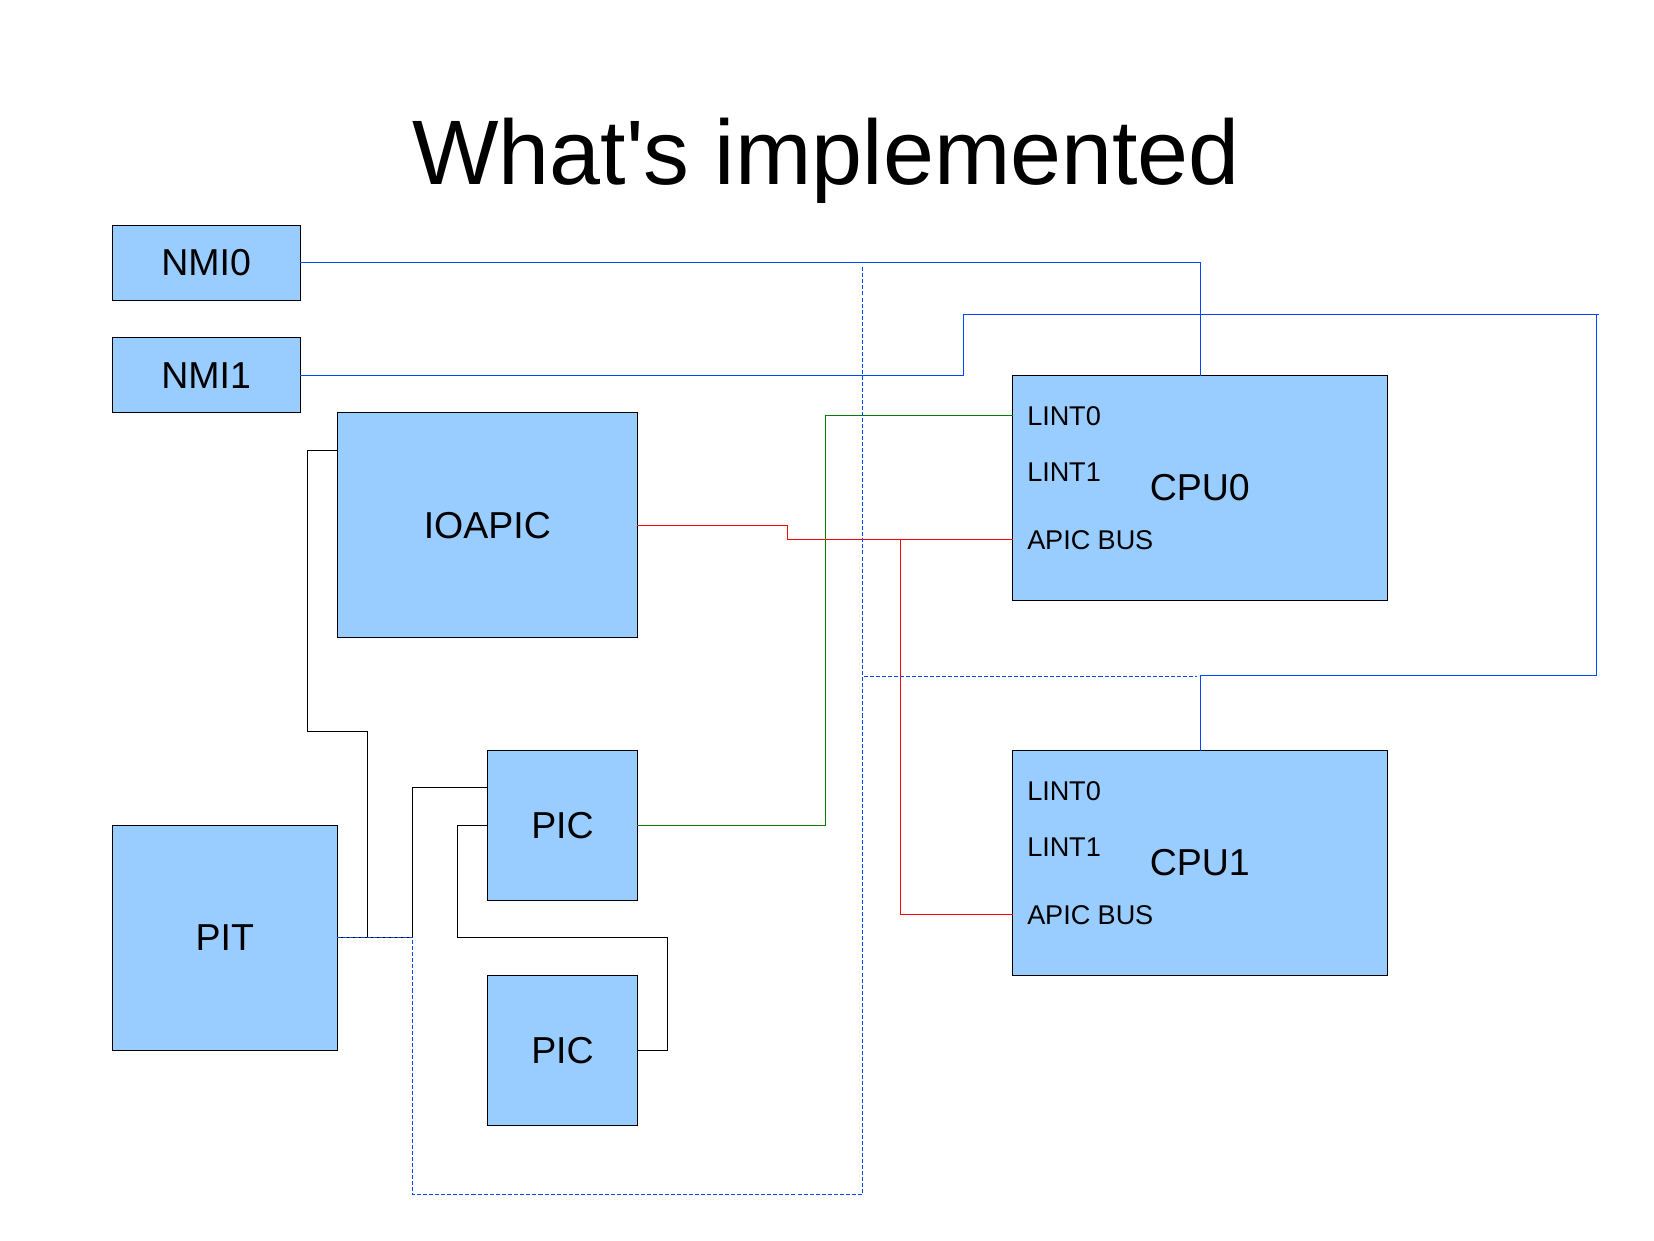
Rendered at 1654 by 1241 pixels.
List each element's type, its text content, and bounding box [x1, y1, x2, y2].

text_box LINT0 [1012, 768, 1163, 814]
text_box LINT1 [1012, 825, 1163, 871]
text_box PIC [487, 975, 638, 1126]
text_box CPU1 [1012, 750, 1388, 976]
text_box NMI1 [112, 337, 301, 413]
text_box LINT1 [1012, 450, 1163, 496]
text_box NMI0 [112, 225, 301, 301]
text_box APIC BUS [1012, 517, 1201, 563]
text_box PIT [112, 825, 338, 1051]
title What's implemented [82, 56, 1571, 250]
text_box LINT0 [1012, 393, 1163, 439]
text_box CPU0 [1012, 375, 1388, 601]
text_box APIC BUS [1012, 892, 1201, 938]
text_box PIC [487, 750, 638, 901]
text_box IOAPIC [337, 412, 638, 638]
